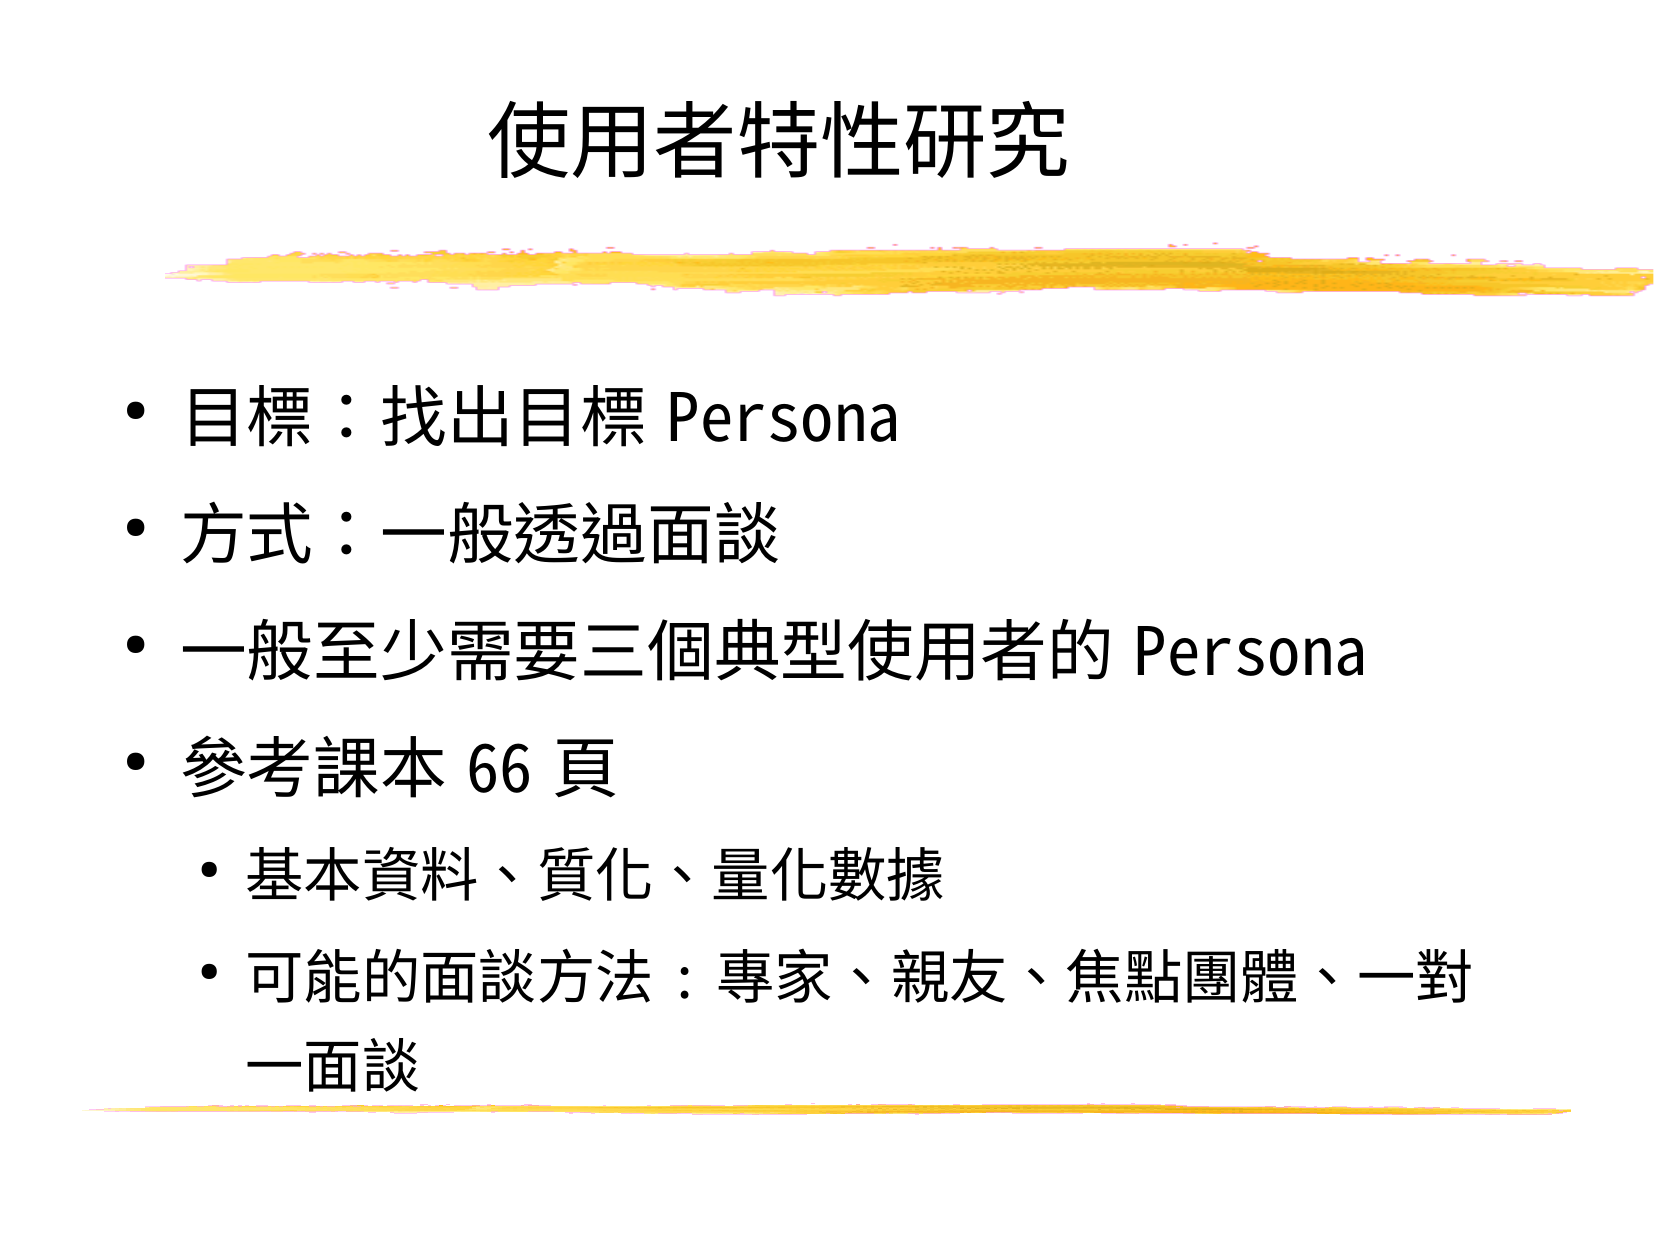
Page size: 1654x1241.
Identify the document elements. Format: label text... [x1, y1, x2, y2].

list 目標：找出目標Persona 方式：一般透過面談 一般至少需要三個典型使用者的Persona 參考課本66頁 基本資料、質化、量化數據 可能的面談方法:專家、親友、焦點團體、一對一面談 [124, 358, 1530, 1103]
title 使用者特性研究 [76, 28, 1482, 235]
picture [82, 1102, 1571, 1117]
picture [165, 237, 1654, 308]
